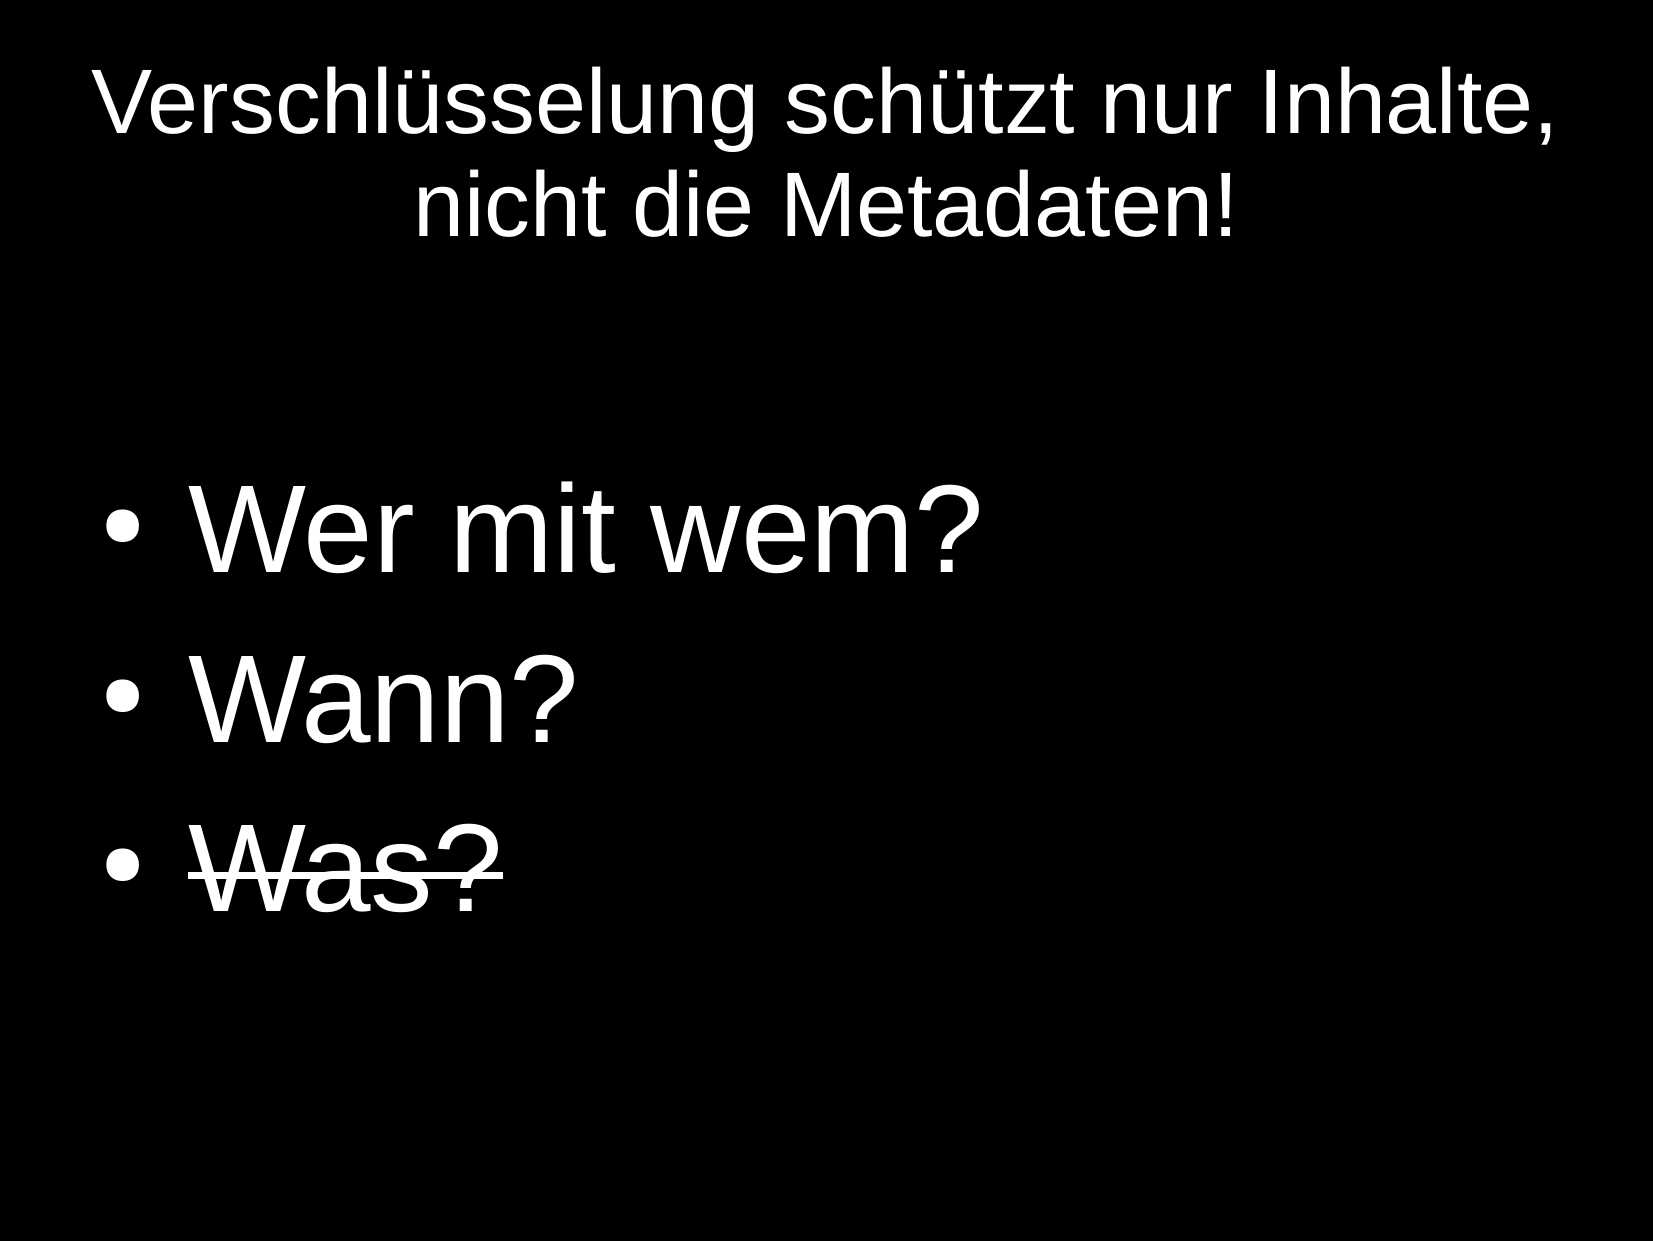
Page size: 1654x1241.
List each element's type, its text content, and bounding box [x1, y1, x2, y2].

list Wer mit wem? Wann? Was? [82, 290, 1571, 1108]
title Verschlüsselung schützt nur Inhalte, nicht die Metadaten! [82, 49, 1571, 257]
